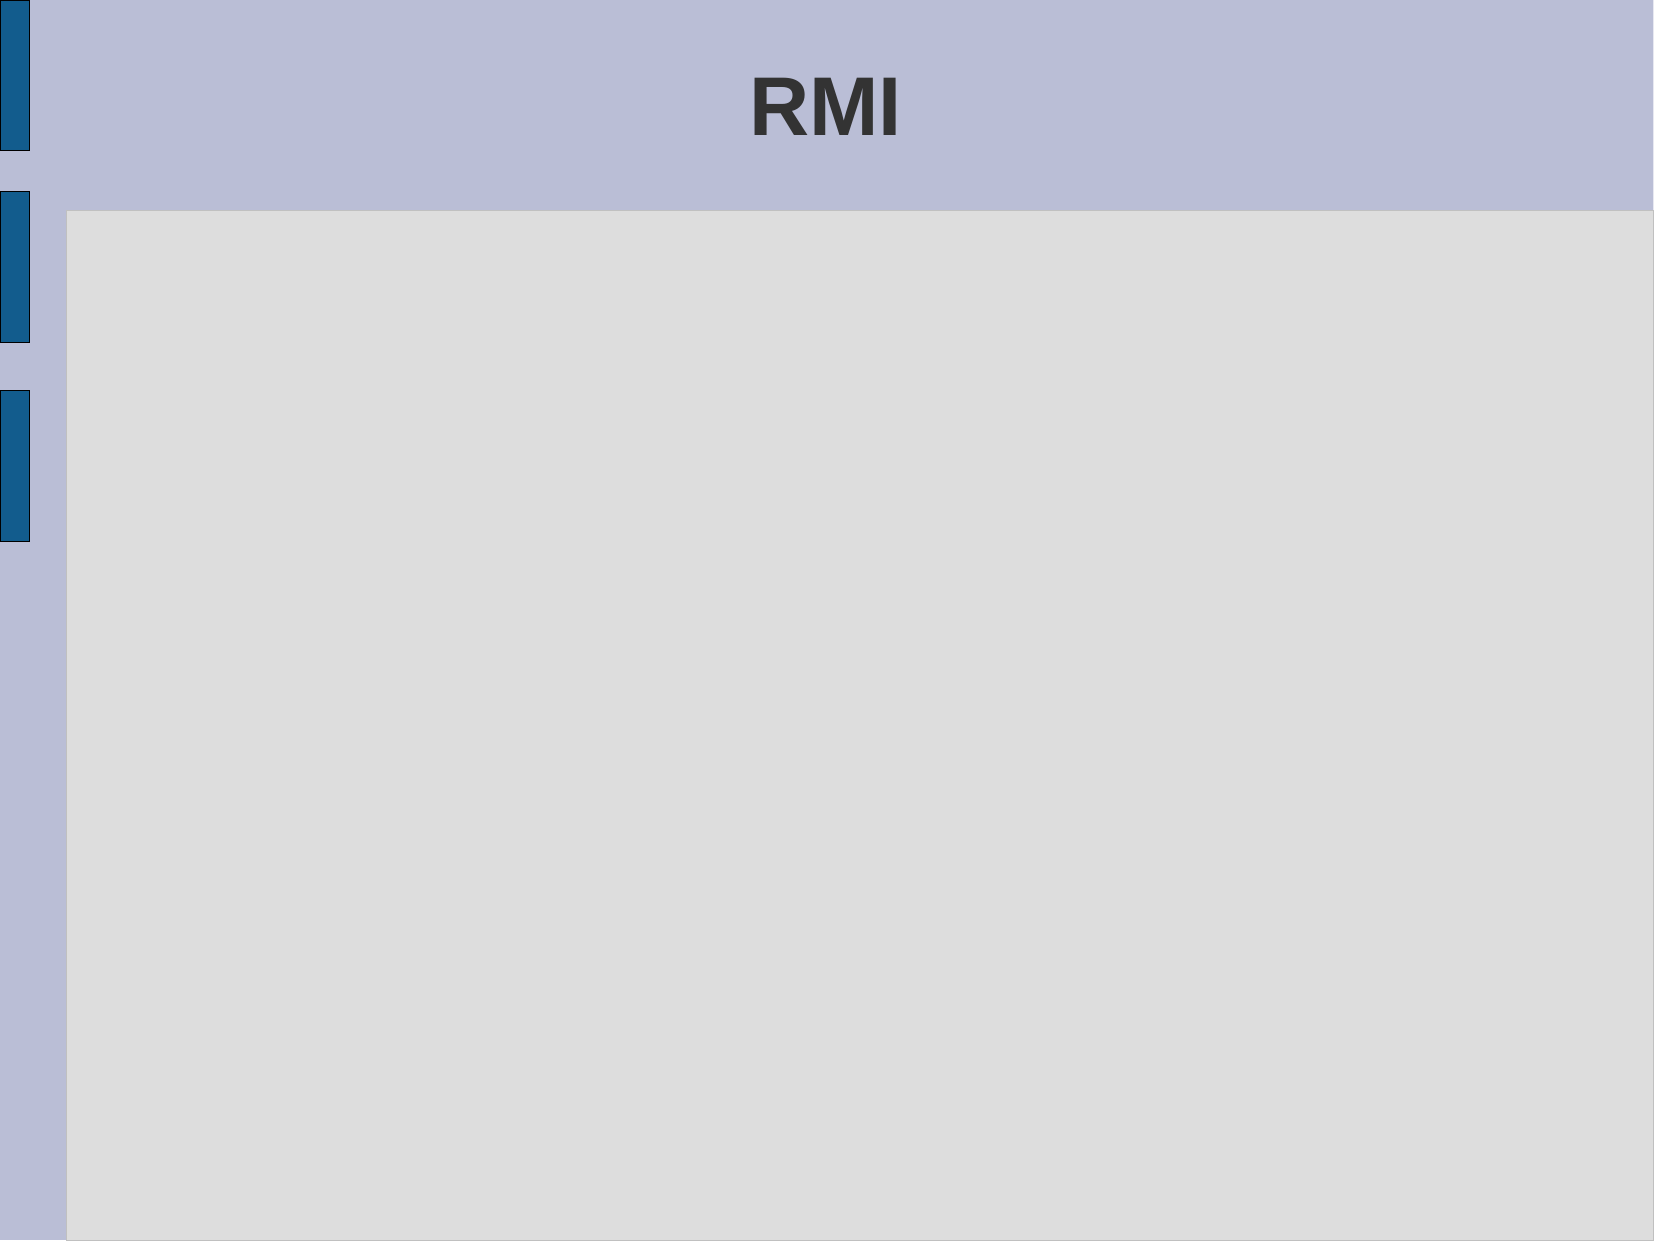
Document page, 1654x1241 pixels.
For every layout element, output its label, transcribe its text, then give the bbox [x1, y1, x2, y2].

title RMI [120, 17, 1533, 196]
